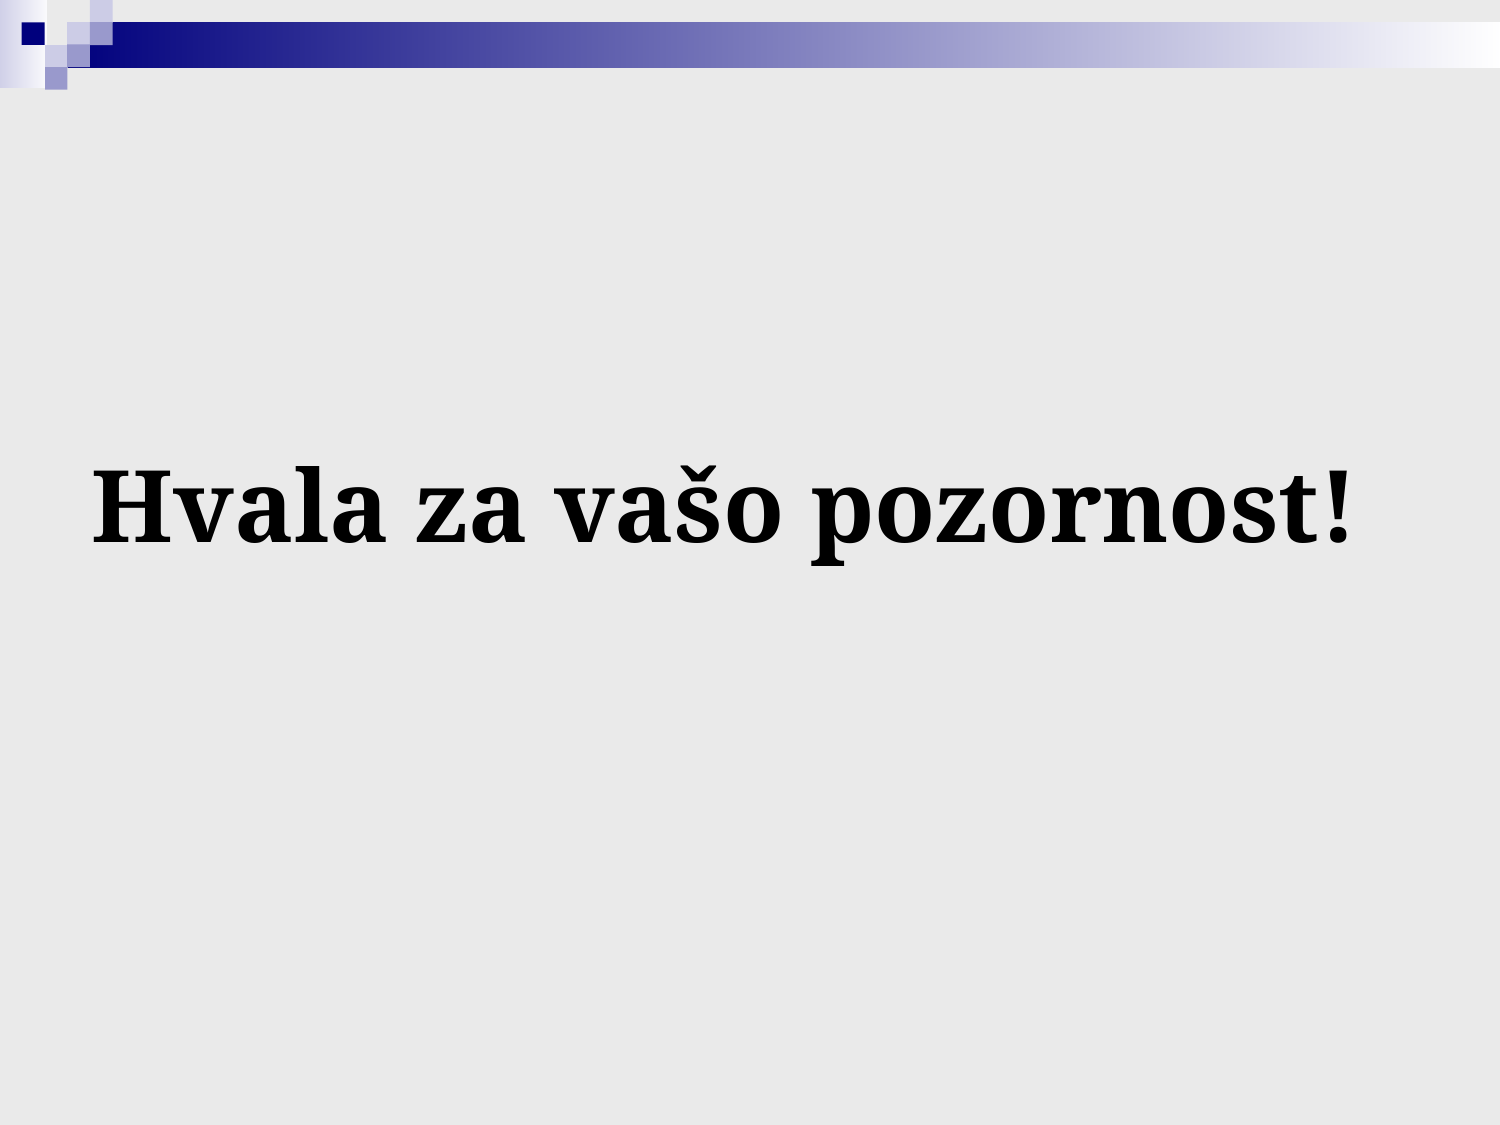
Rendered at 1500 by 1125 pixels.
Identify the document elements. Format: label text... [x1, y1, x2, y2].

title Hvala za vašo pozornost! [76, 408, 1427, 597]
